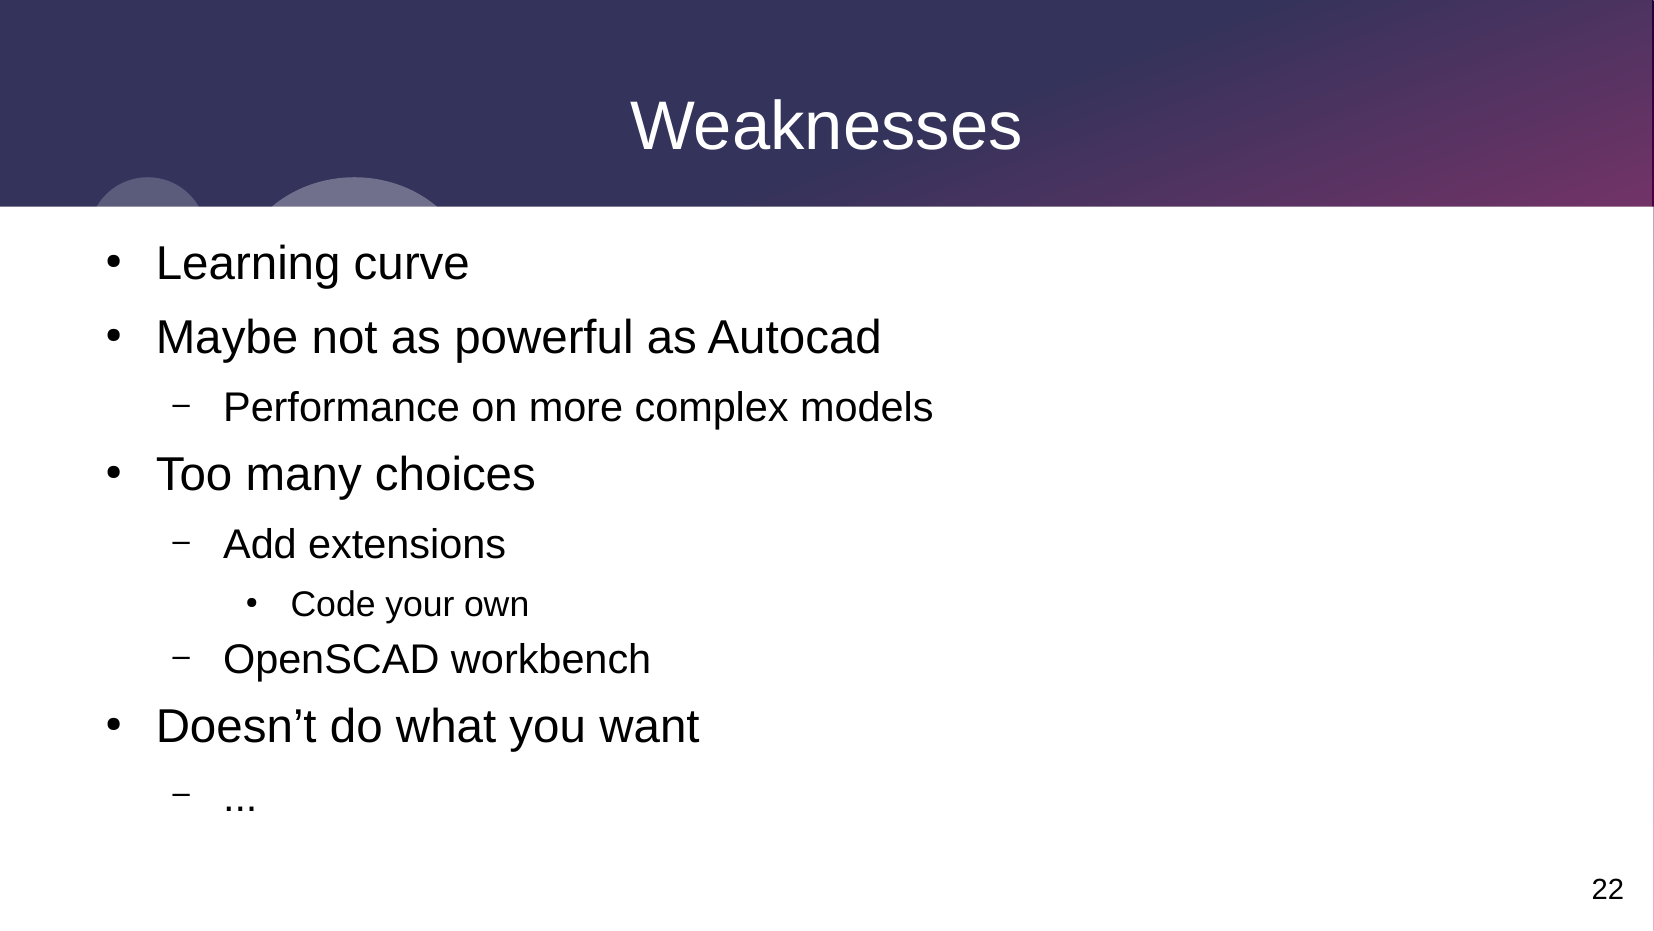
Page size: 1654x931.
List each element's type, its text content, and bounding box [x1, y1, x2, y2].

title Weaknesses [88, 44, 1565, 207]
list Learning curve Maybe not as powerful as Autocad Performance on more complex models Too many choices Add extensions Code your own OpenSCAD workbench Doesn’t do what you want ... [88, 236, 1565, 827]
